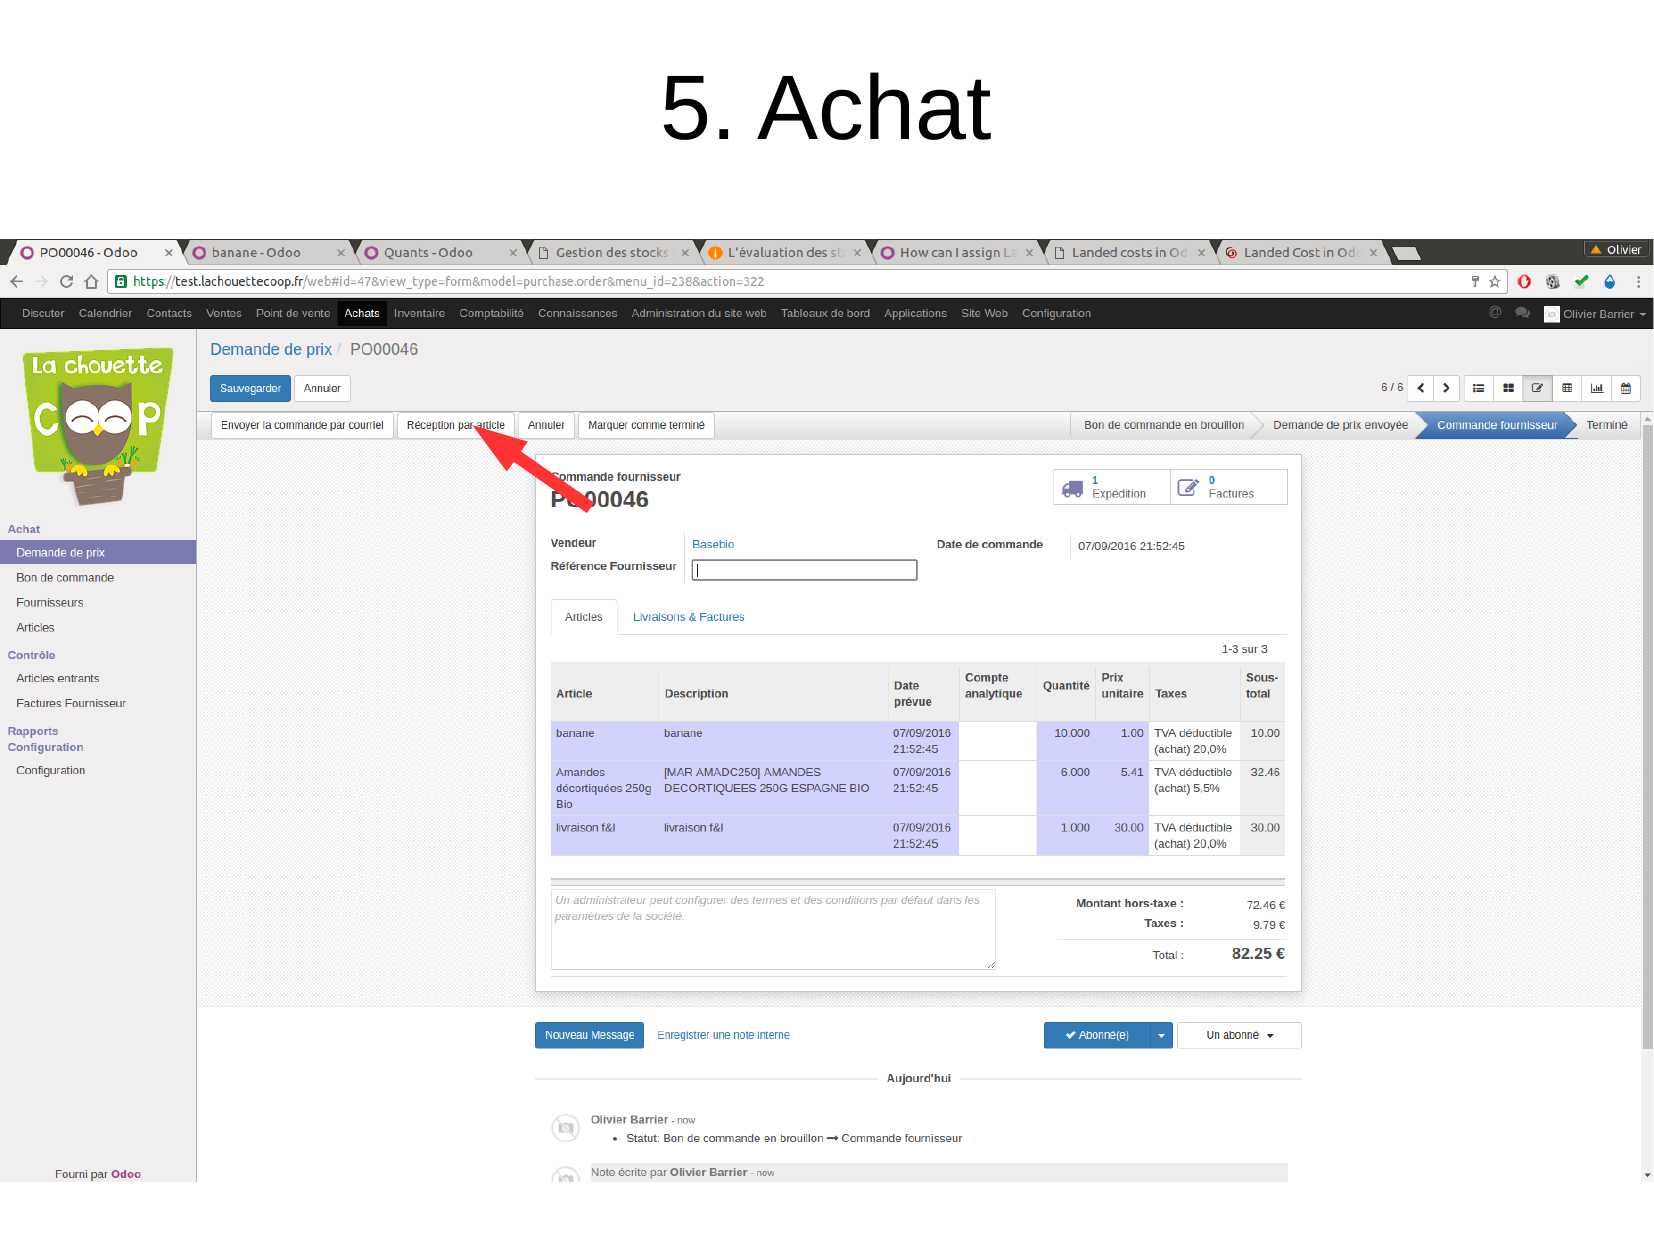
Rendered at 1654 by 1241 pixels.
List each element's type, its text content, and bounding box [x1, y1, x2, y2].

picture [0, 239, 1654, 1182]
title 5. Achat [82, 49, 1571, 166]
